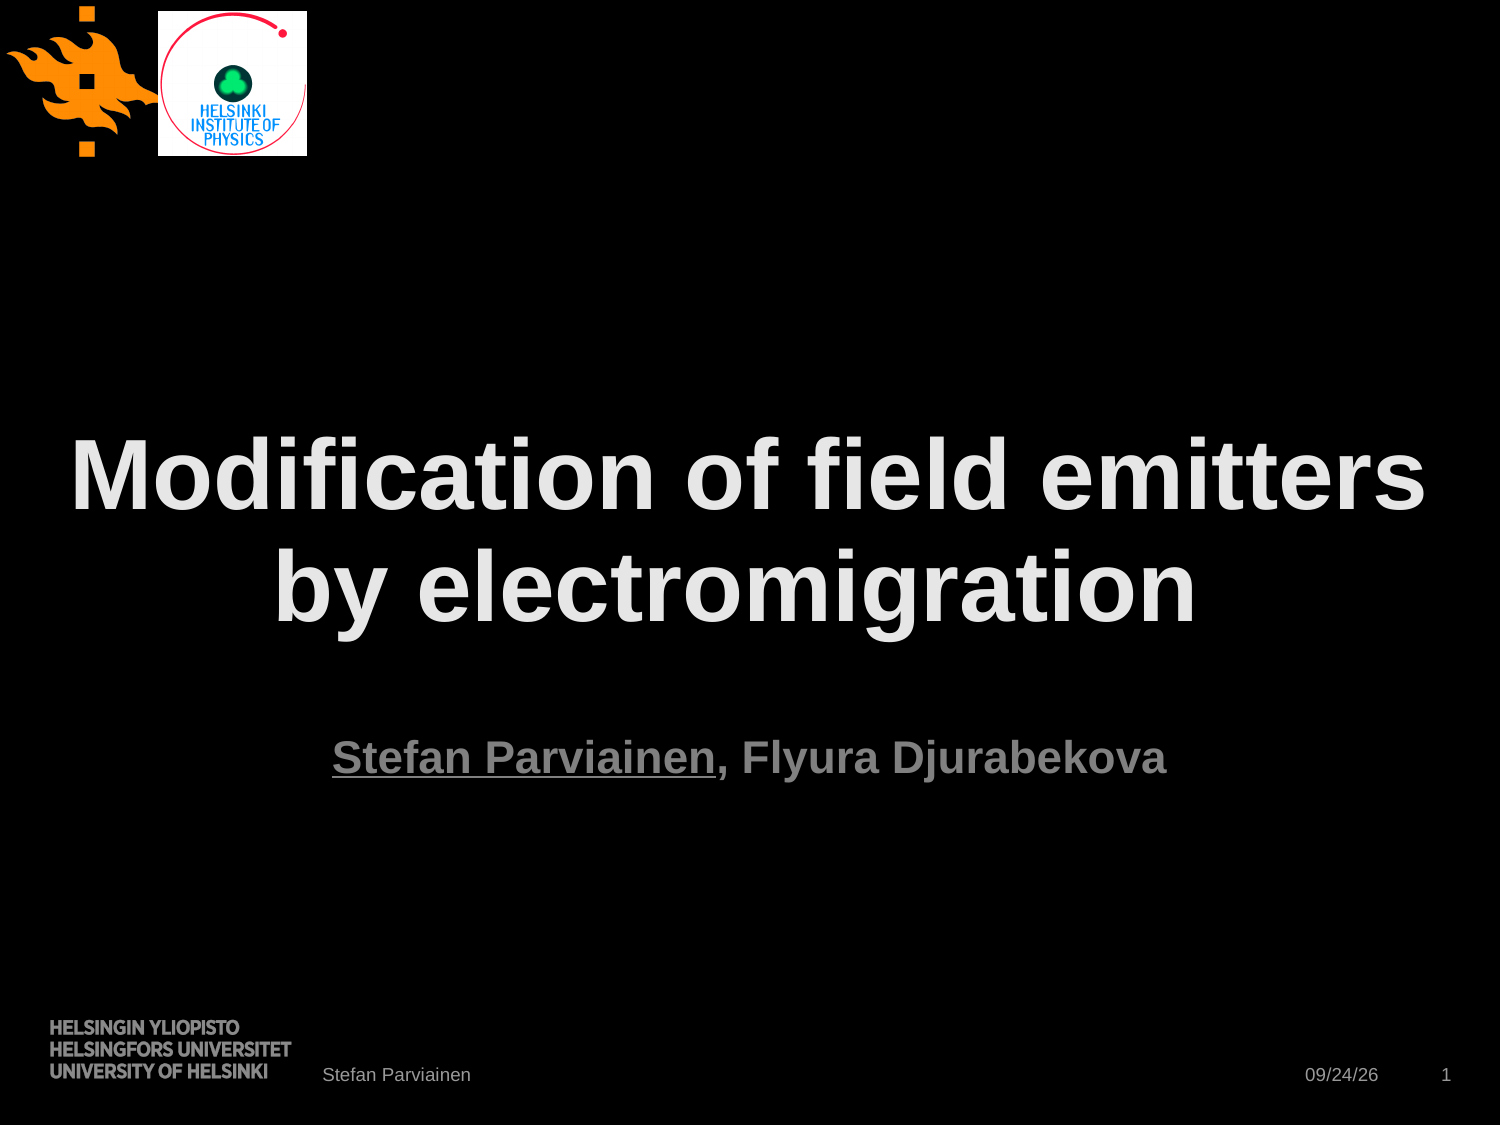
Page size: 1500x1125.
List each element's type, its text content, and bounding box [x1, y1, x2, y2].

title Modification of field emitters by electromigration [52, 372, 1447, 639]
picture [0, 0, 307, 171]
picture [32, 1001, 309, 1096]
subtitle Stefan Parviainen, Flyura Djurabekova [52, 639, 1447, 876]
